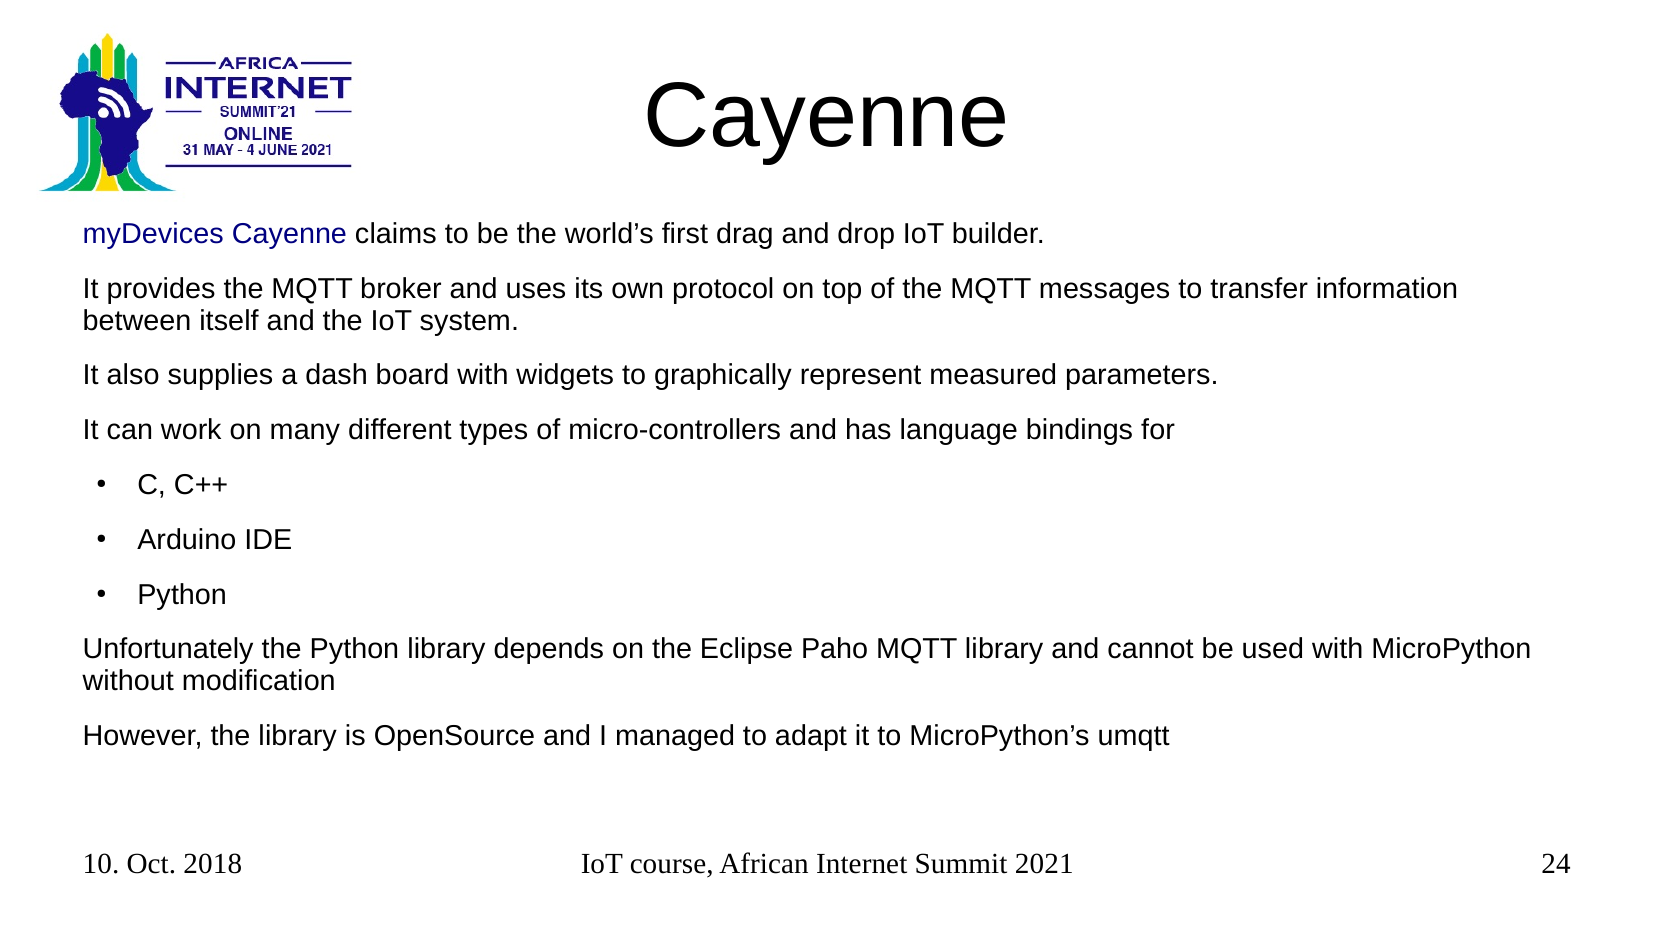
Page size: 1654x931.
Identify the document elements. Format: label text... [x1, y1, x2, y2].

title Cayenne [82, 37, 1571, 193]
picture [9, 11, 384, 207]
list myDevices Cayenne claims to be the world’s first drag and drop IoT builder. It provides the MQTT broker and uses its own protocol on top of the MQTT messages to transfer information between itself and the IoT system. It also supplies a dash board with widgets to graphically represent measured parameters. It can work on many different types of micro-controllers and has language bindings for C, C++ Arduino IDE Python Unfortunately the Python library depends on the Eclipse Paho MQTT library and cannot be used with MicroPython without modification However, the library is OpenSource and I managed to adapt it to MicroPython’s umqtt [82, 217, 1571, 758]
